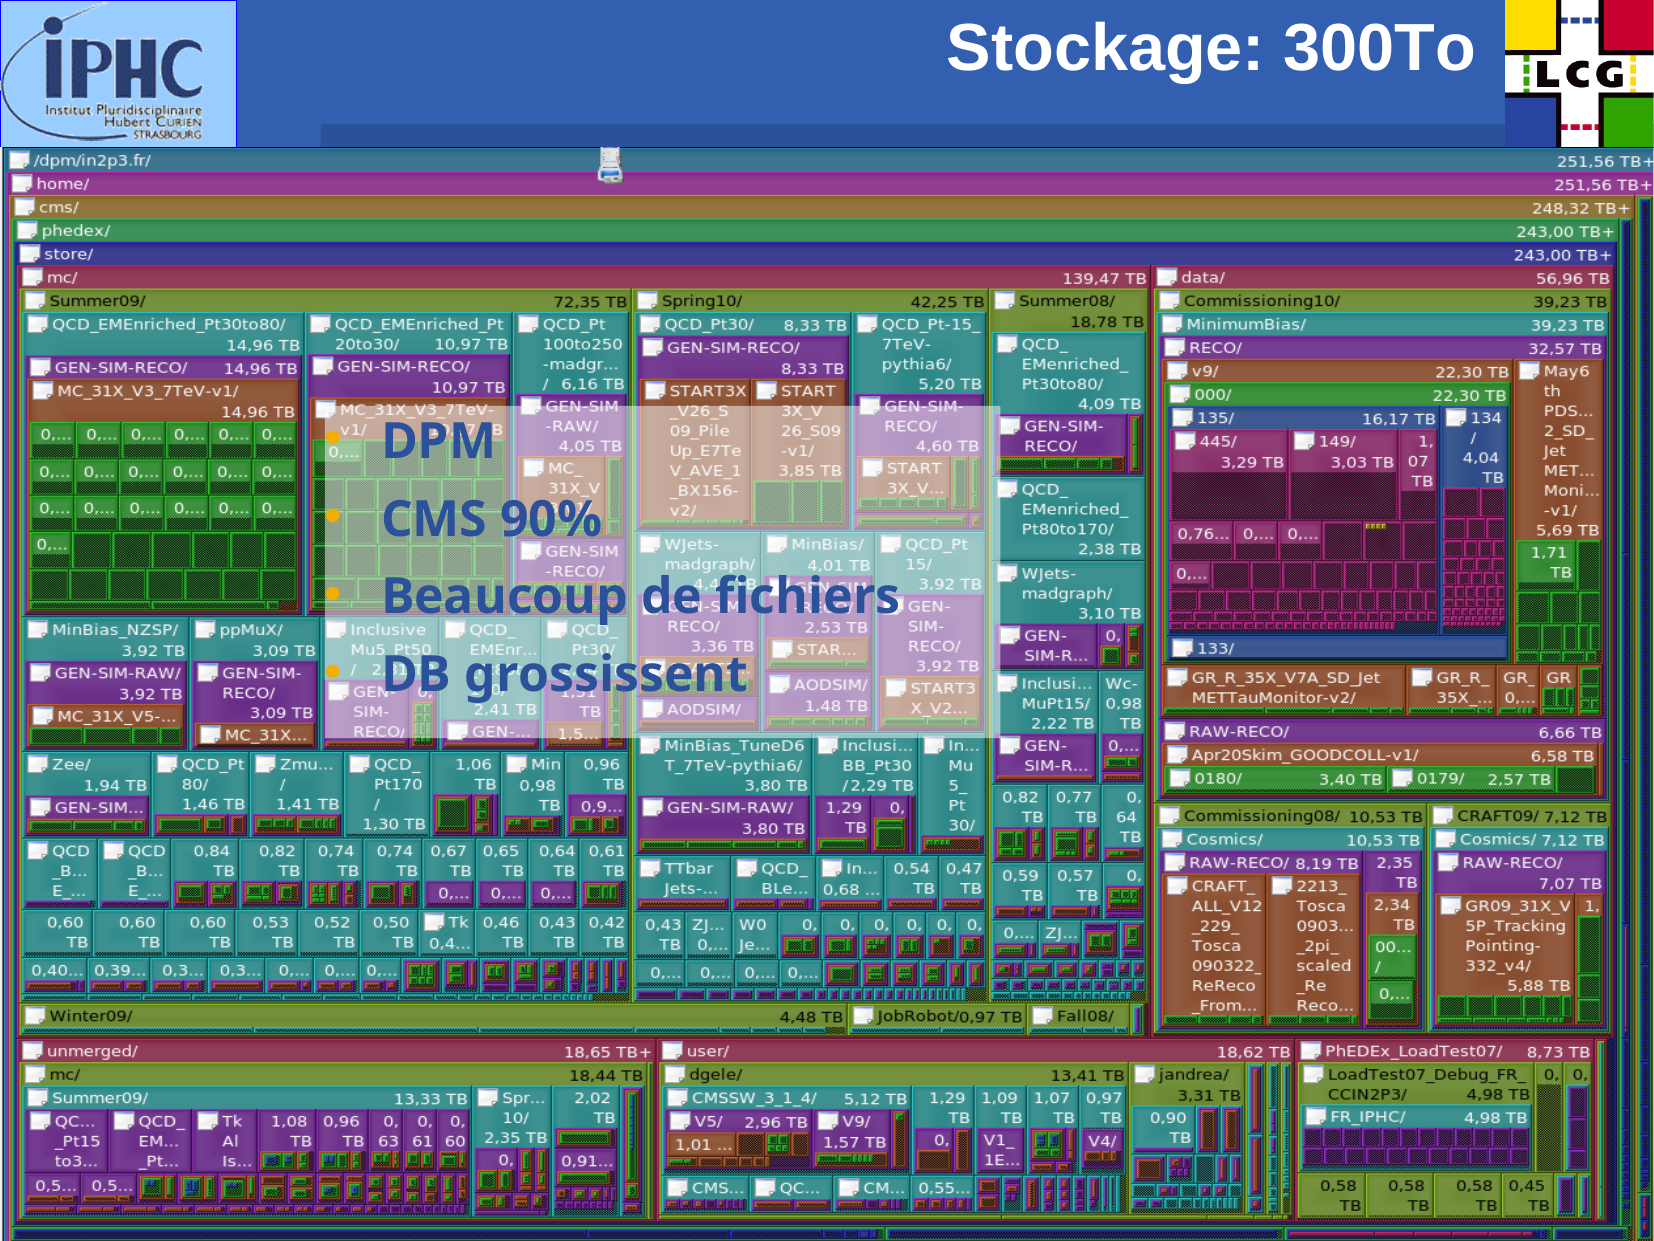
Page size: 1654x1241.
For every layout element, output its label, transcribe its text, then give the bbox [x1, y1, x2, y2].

picture [0, 147, 1654, 1241]
title Stockage: 300To [236, 0, 1477, 98]
list DPM CMS 90% Beaucoup de fichiers DB grossissent [324, 405, 1001, 739]
picture [0, 0, 204, 141]
